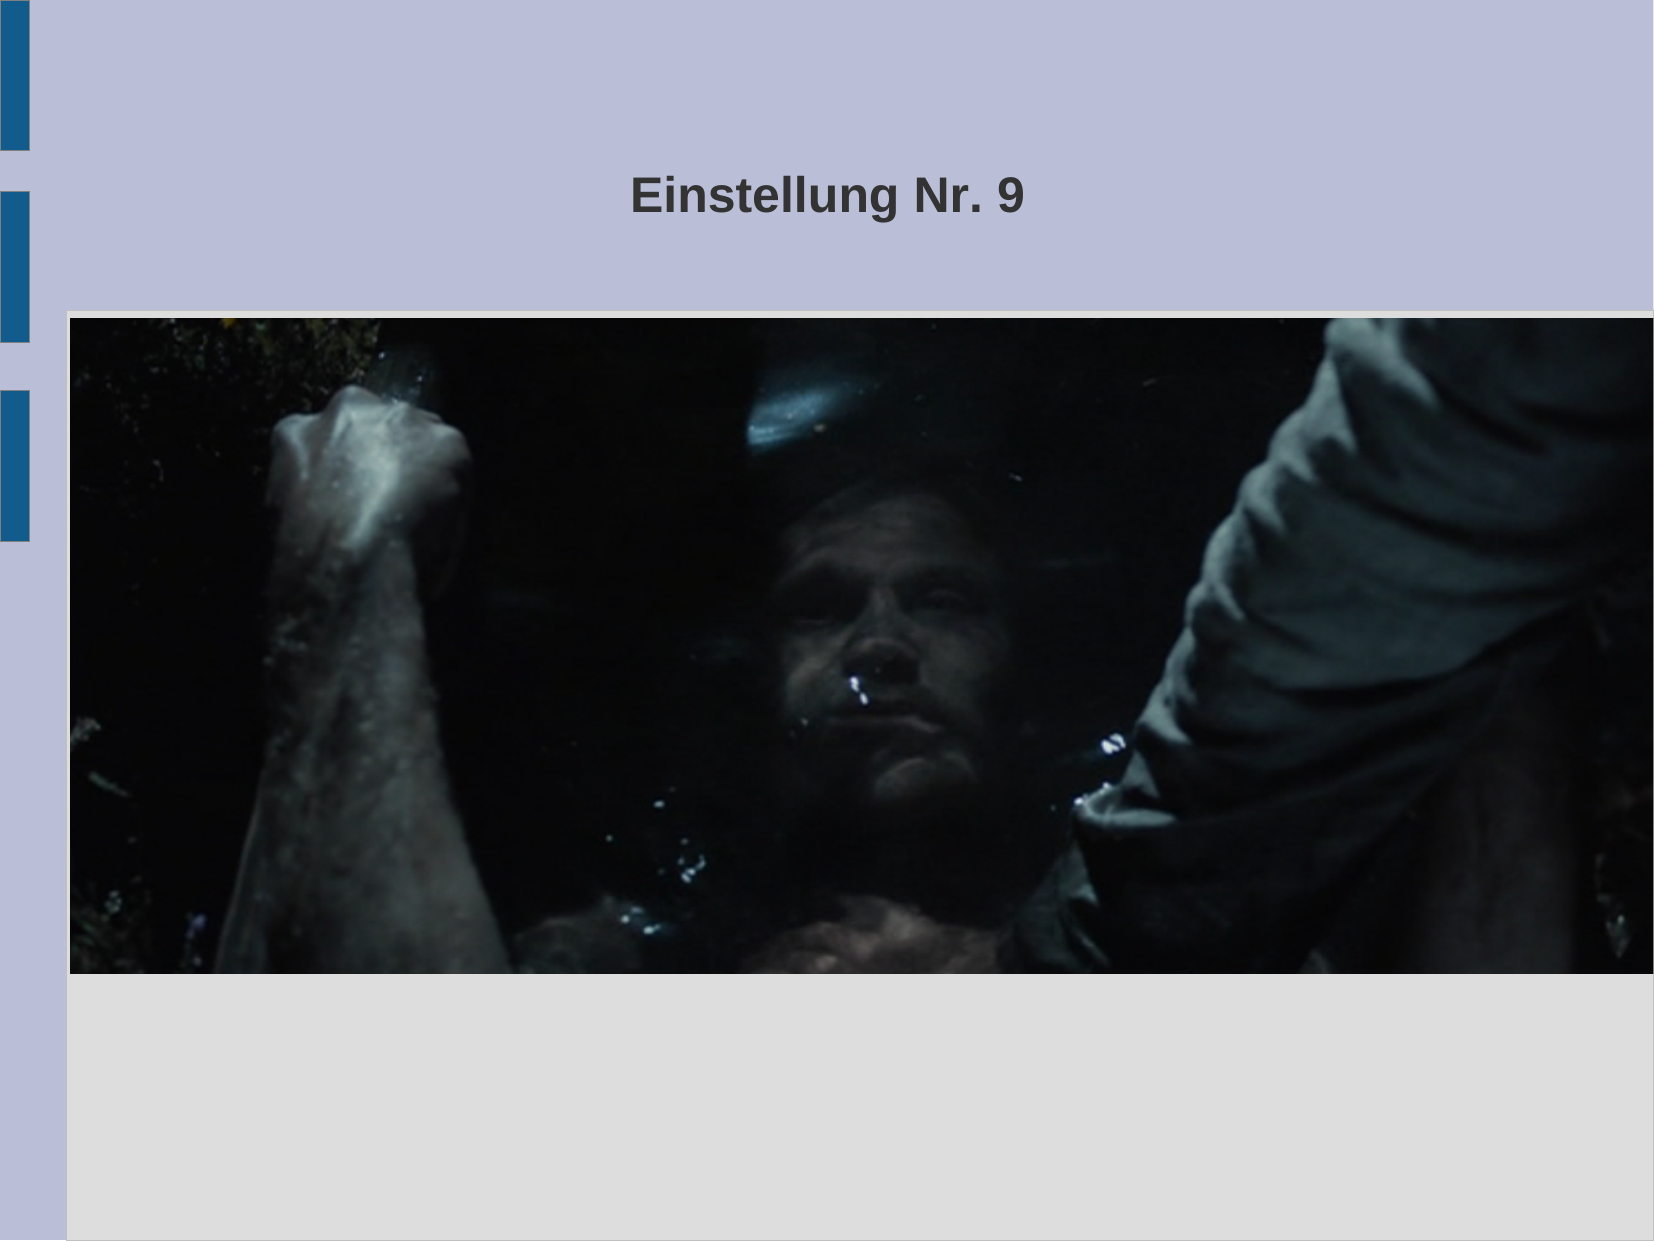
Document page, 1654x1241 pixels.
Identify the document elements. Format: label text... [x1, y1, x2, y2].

title Einstellung Nr. 9 [121, 91, 1534, 299]
picture [70, 318, 1654, 974]
